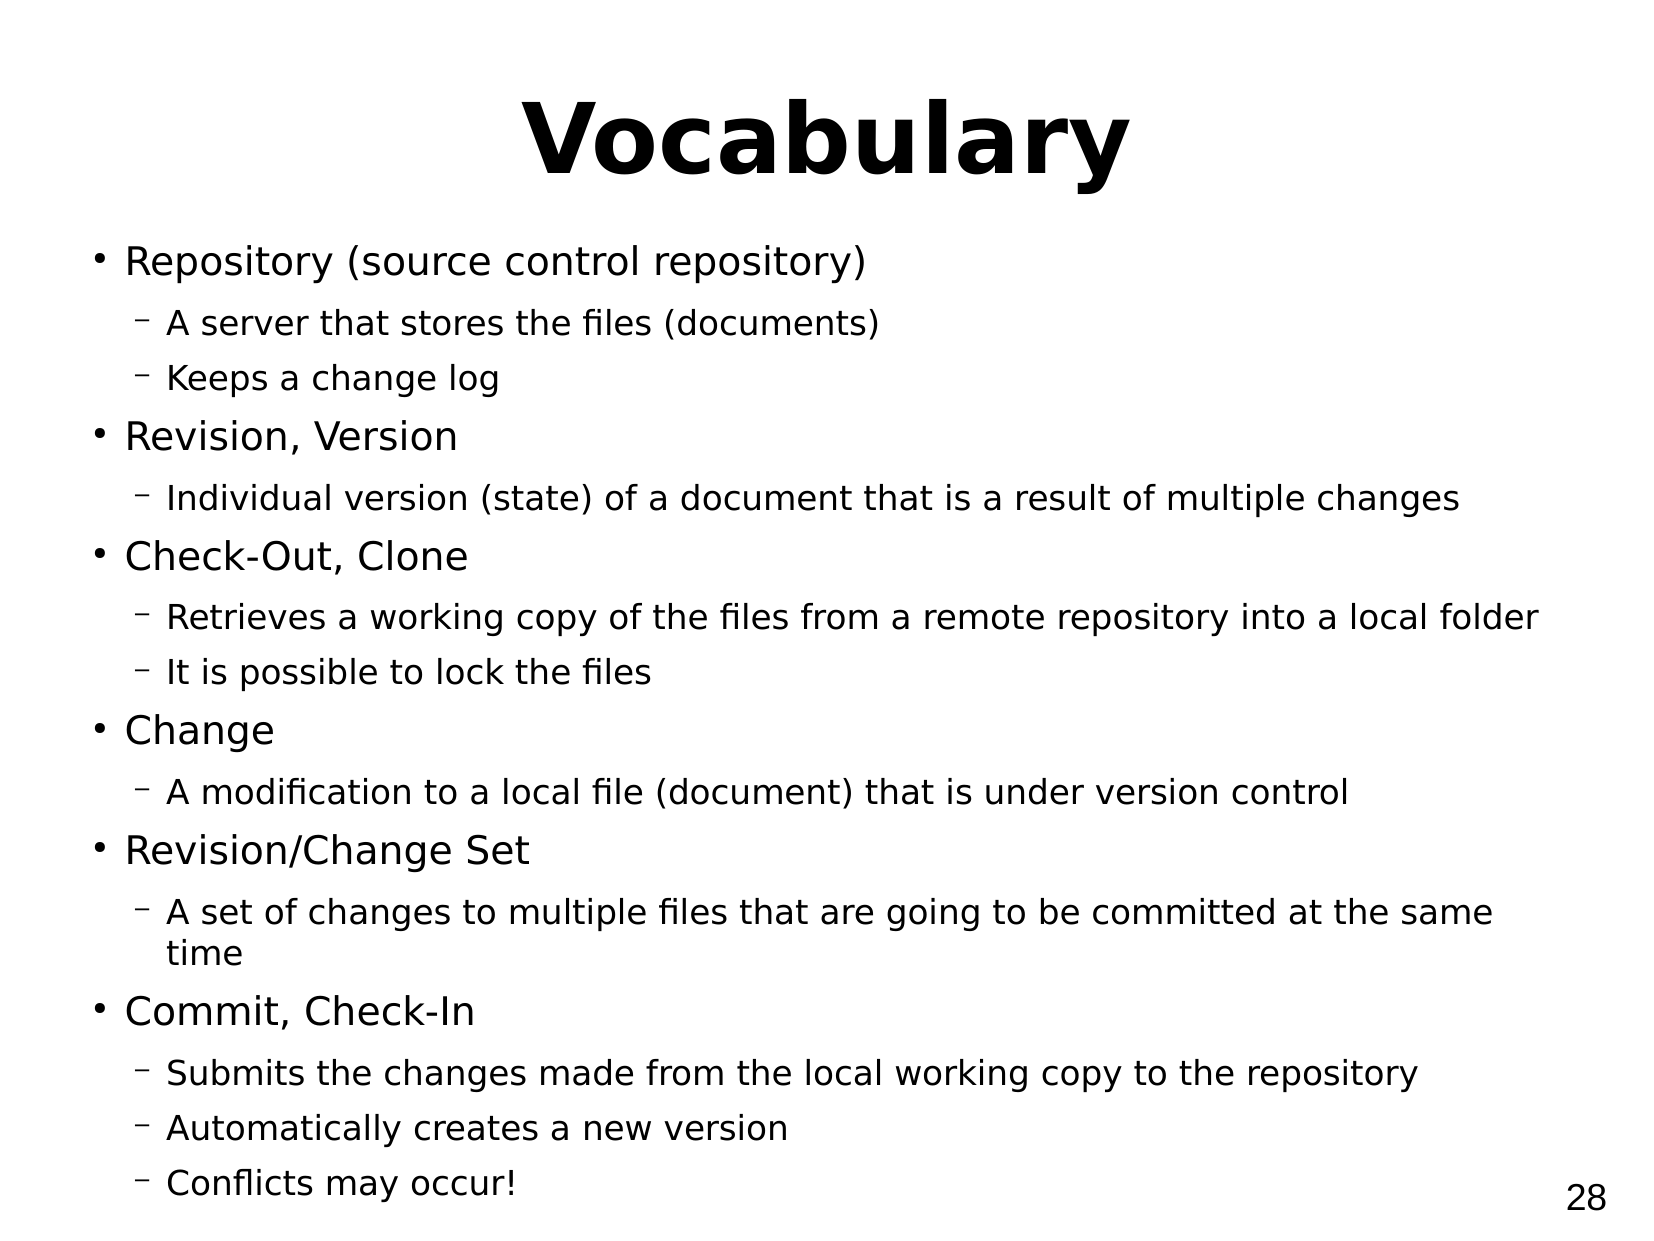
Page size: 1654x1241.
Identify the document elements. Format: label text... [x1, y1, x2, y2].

list Repository (source control repository) A server that stores the files (documents) Keeps a change log Revision, Version Individual version (state) of a document that is a result of multiple changes Check-Out, Clone Retrieves a working copy of the files from a remote repository into a local folder It is possible to lock the files Change A modification to a local file (document) that is under version control Revision/Change Set A set of changes to multiple files that are going to be committed at the same time Commit, Check-In Submits the changes made from the local working copy to the repository Automatically creates a new version Conflicts may occur! [82, 236, 1571, 1205]
title Vocabulary [82, 61, 1571, 207]
